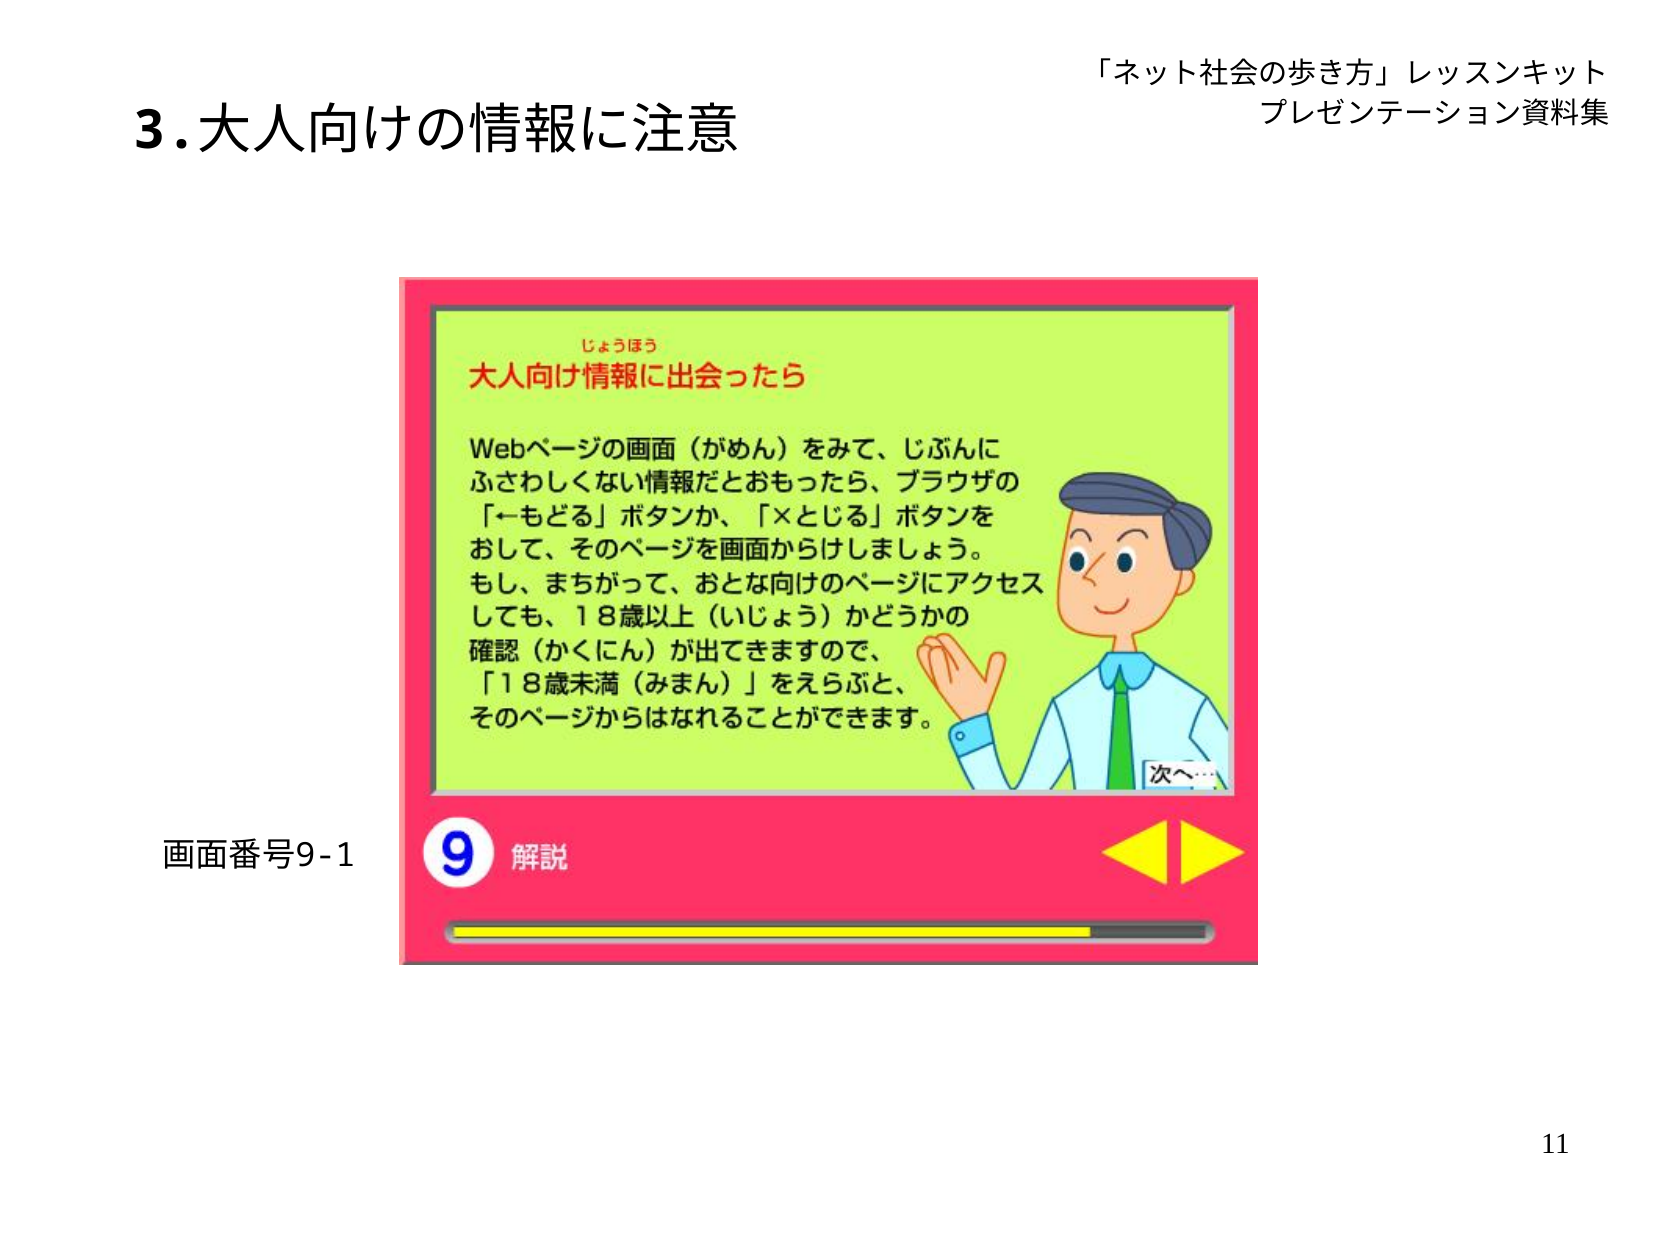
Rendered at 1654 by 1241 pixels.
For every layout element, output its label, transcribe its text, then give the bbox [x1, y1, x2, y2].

text_box 「ネット社会の歩き方」レッスンキット プレゼンテーション資料集 [1062, 44, 1625, 139]
picture [399, 277, 1258, 965]
text_box 画面番号9-1 [147, 826, 384, 882]
text_box 3.大人向けの情報に注意 [118, 88, 1093, 169]
